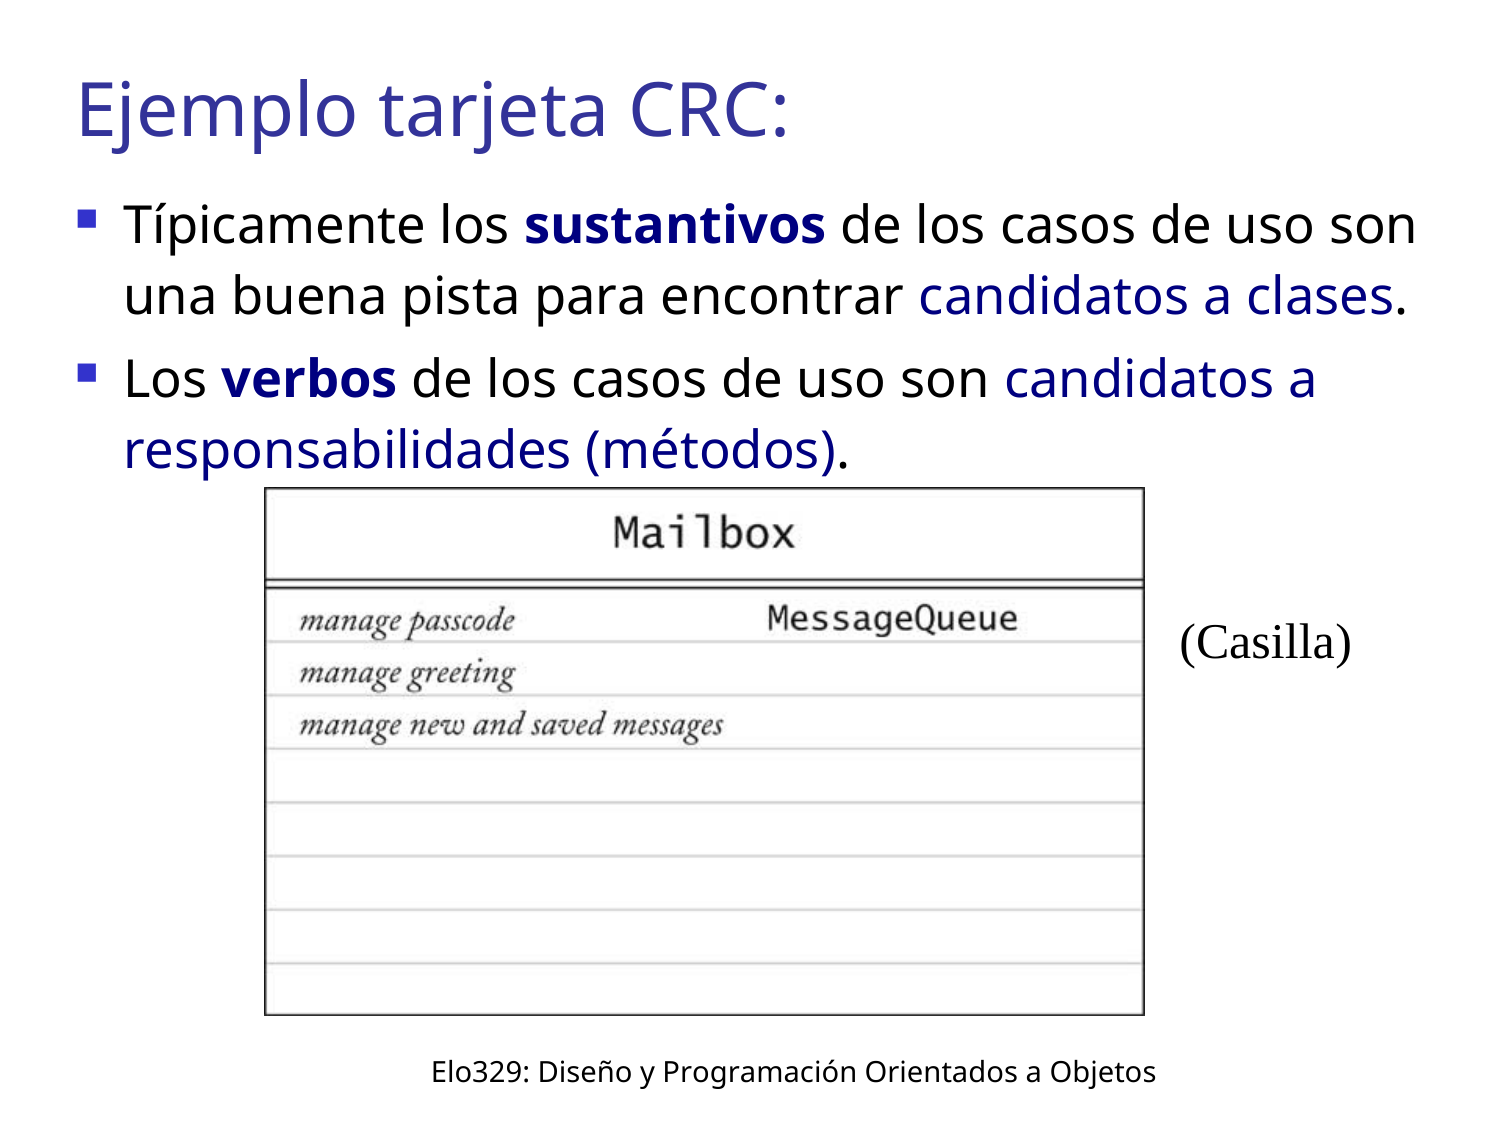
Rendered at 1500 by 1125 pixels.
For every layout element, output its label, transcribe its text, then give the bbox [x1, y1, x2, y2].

text_box (Casilla)‏ [1164, 601, 1390, 677]
list Típicamente los sustantivos de los casos de uso son una buena pista para encontrar candidatos a clases. Los verbos de los casos de uso son candidatos a responsabilidades (métodos). [75, 187, 1446, 521]
picture [264, 487, 1145, 1016]
title Ejemplo tarjeta CRC: [75, 25, 1449, 188]
